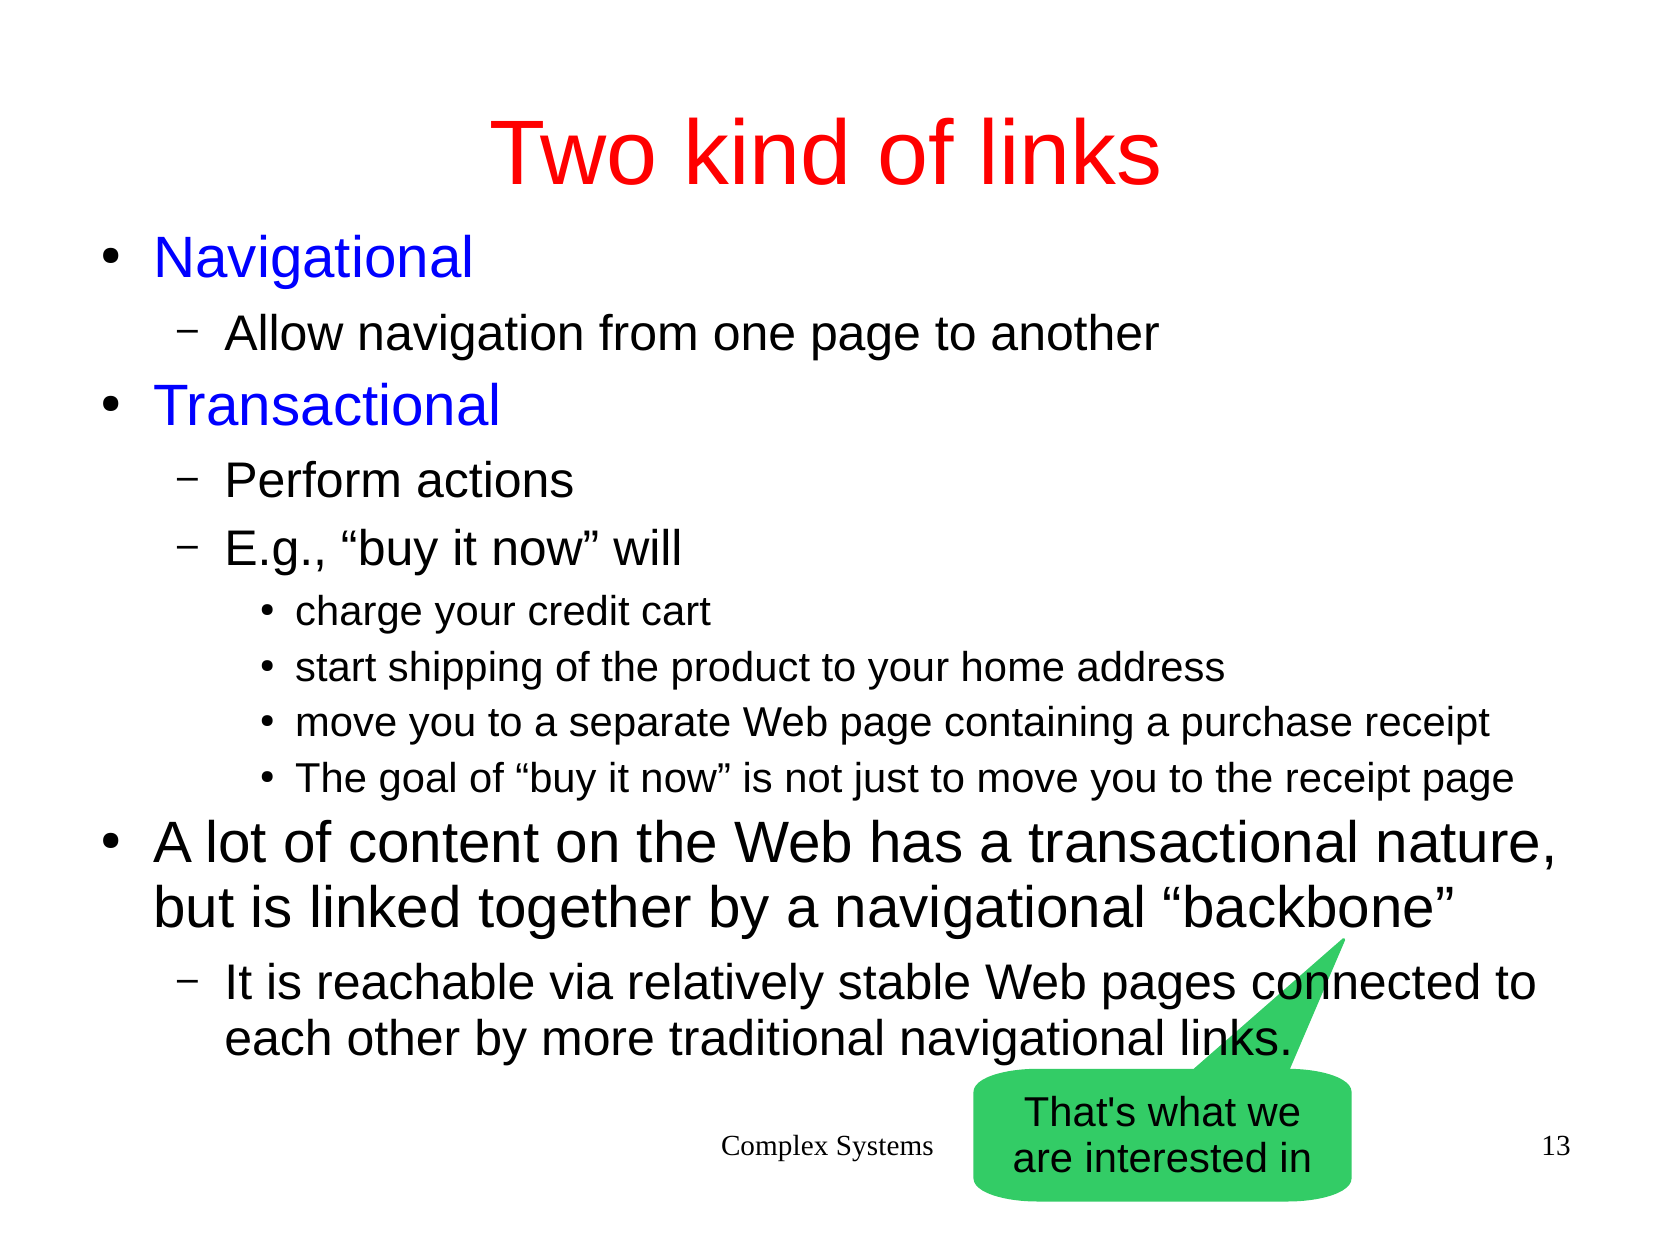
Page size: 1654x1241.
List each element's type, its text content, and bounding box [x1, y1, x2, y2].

title Two kind of links [82, 49, 1571, 225]
list Navigational Allow navigation from one page to another Transactional Perform actions E.g., “buy it now” will charge your credit cart start shipping of the product to your home address move you to a separate Web page containing a purchase receipt The goal of “buy it now” is not just to move you to the receipt page A lot of content on the Web has a transactional nature, but is linked together by a navigational “backbone” It is reachable via relatively stable Web pages connected to each other by more traditional navigational links. [82, 225, 1571, 1209]
